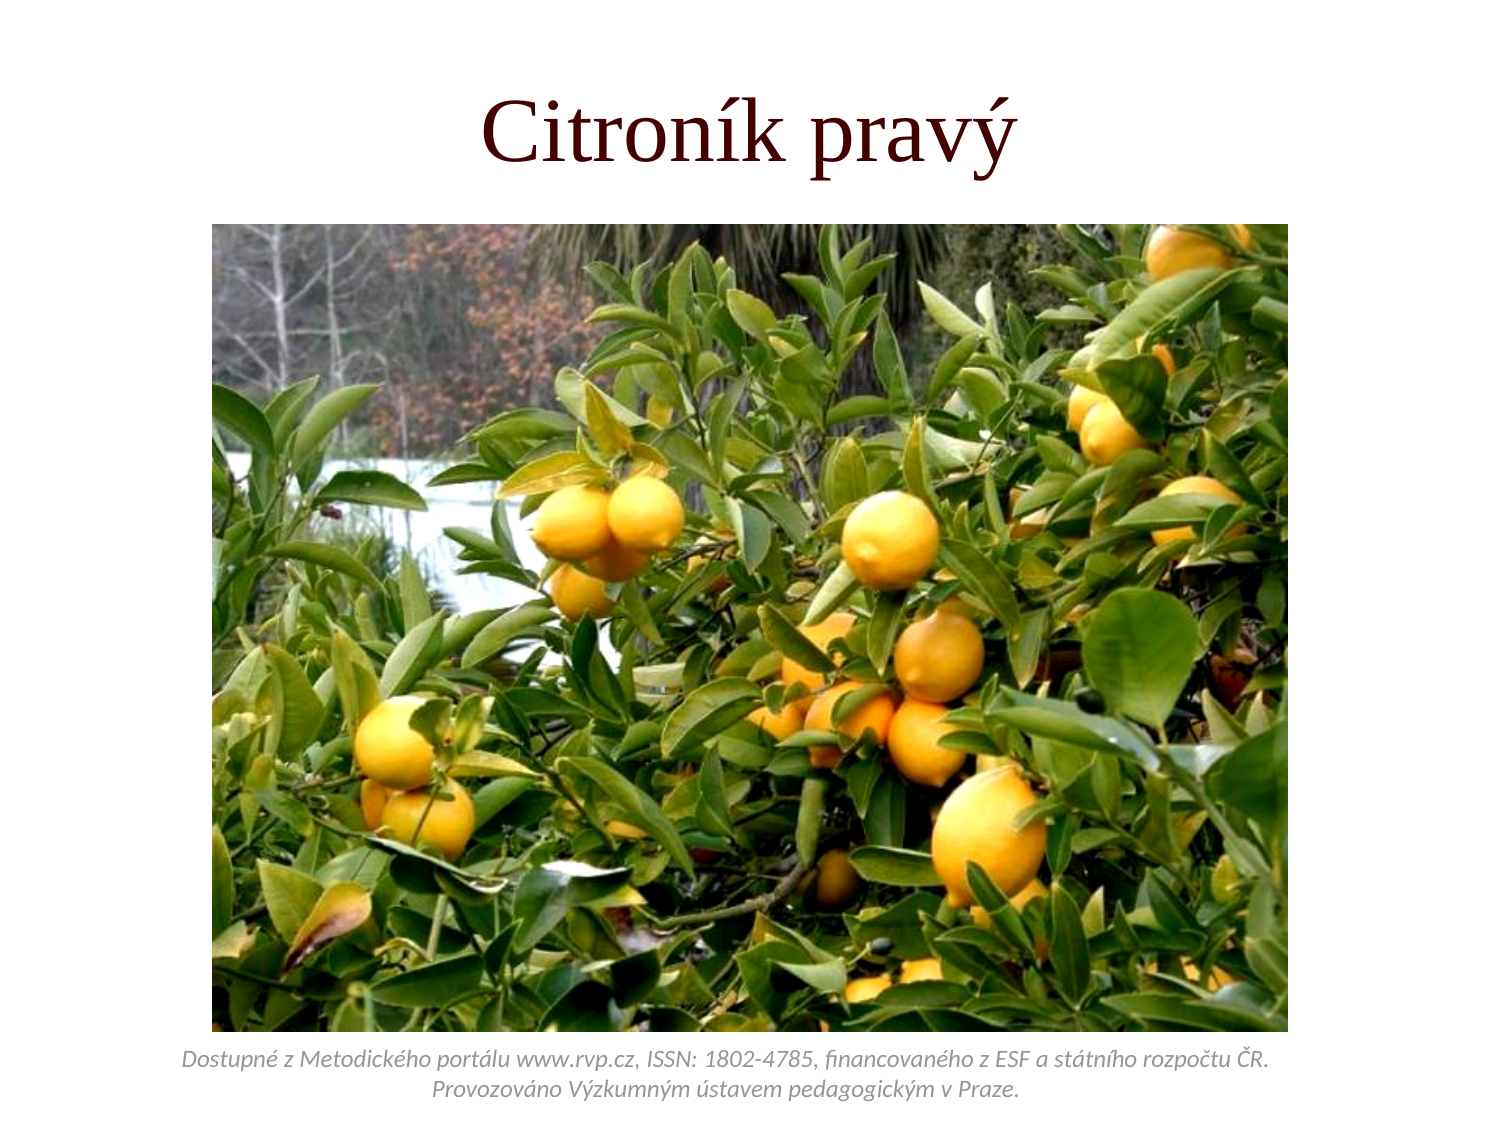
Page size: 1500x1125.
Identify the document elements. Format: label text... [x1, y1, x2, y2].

text_box [212, 224, 1288, 1032]
text_box Dostupné z Metodického portálu www.rvp.cz, ISSN: 1802-4785, financovaného z ESF a státního rozpočtu ČR. Provozováno Výzkumným ústavem pedagogickým v Praze. [105, 1042, 1348, 1103]
title Citroník pravý [75, 0, 1426, 188]
